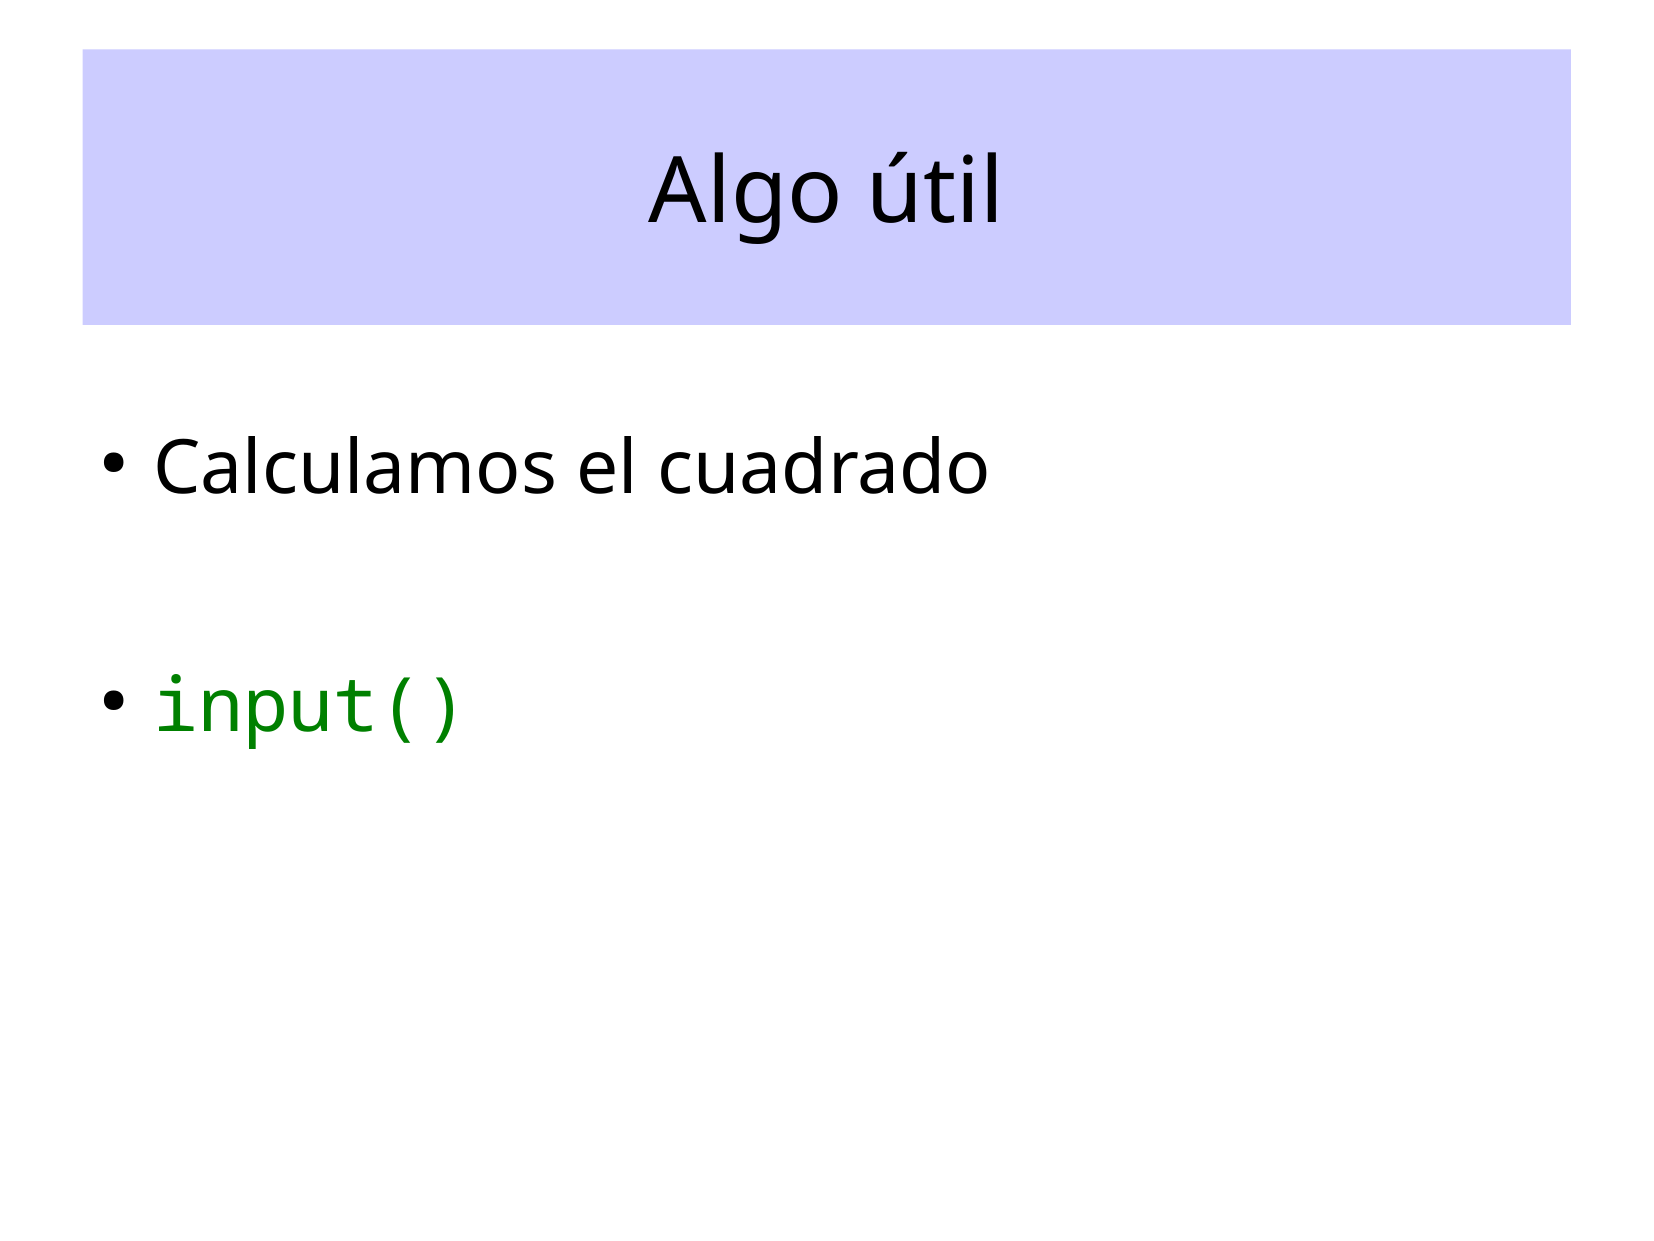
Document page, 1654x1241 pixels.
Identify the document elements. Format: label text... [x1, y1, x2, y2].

title Algo útil [82, 56, 1571, 318]
list Calculamos el cuadrado input() [82, 413, 1571, 1232]
